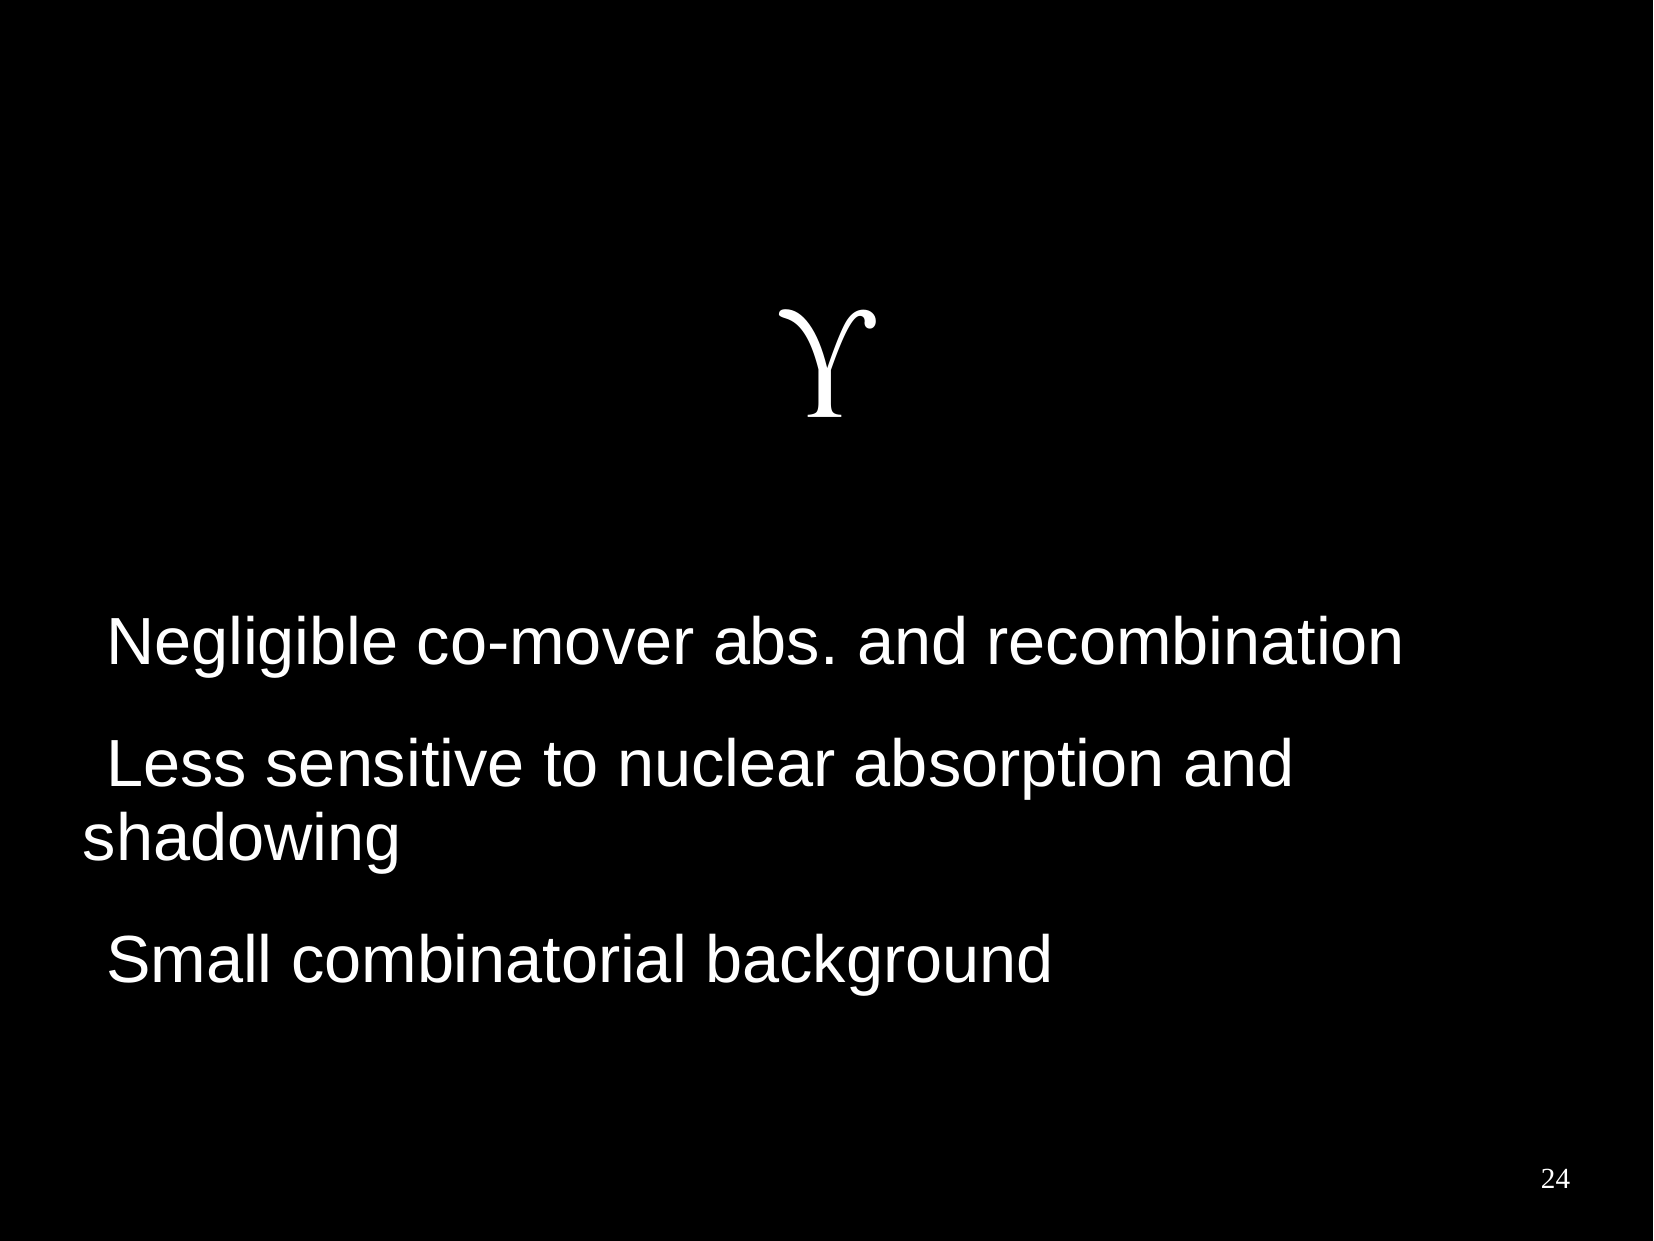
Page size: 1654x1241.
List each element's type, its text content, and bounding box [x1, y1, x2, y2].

subtitle ¡ Negligible co-mover abs. and recombination Less sensitive to nuclear absorption and shadowing Small combinatorial background [82, 49, 1571, 1126]
